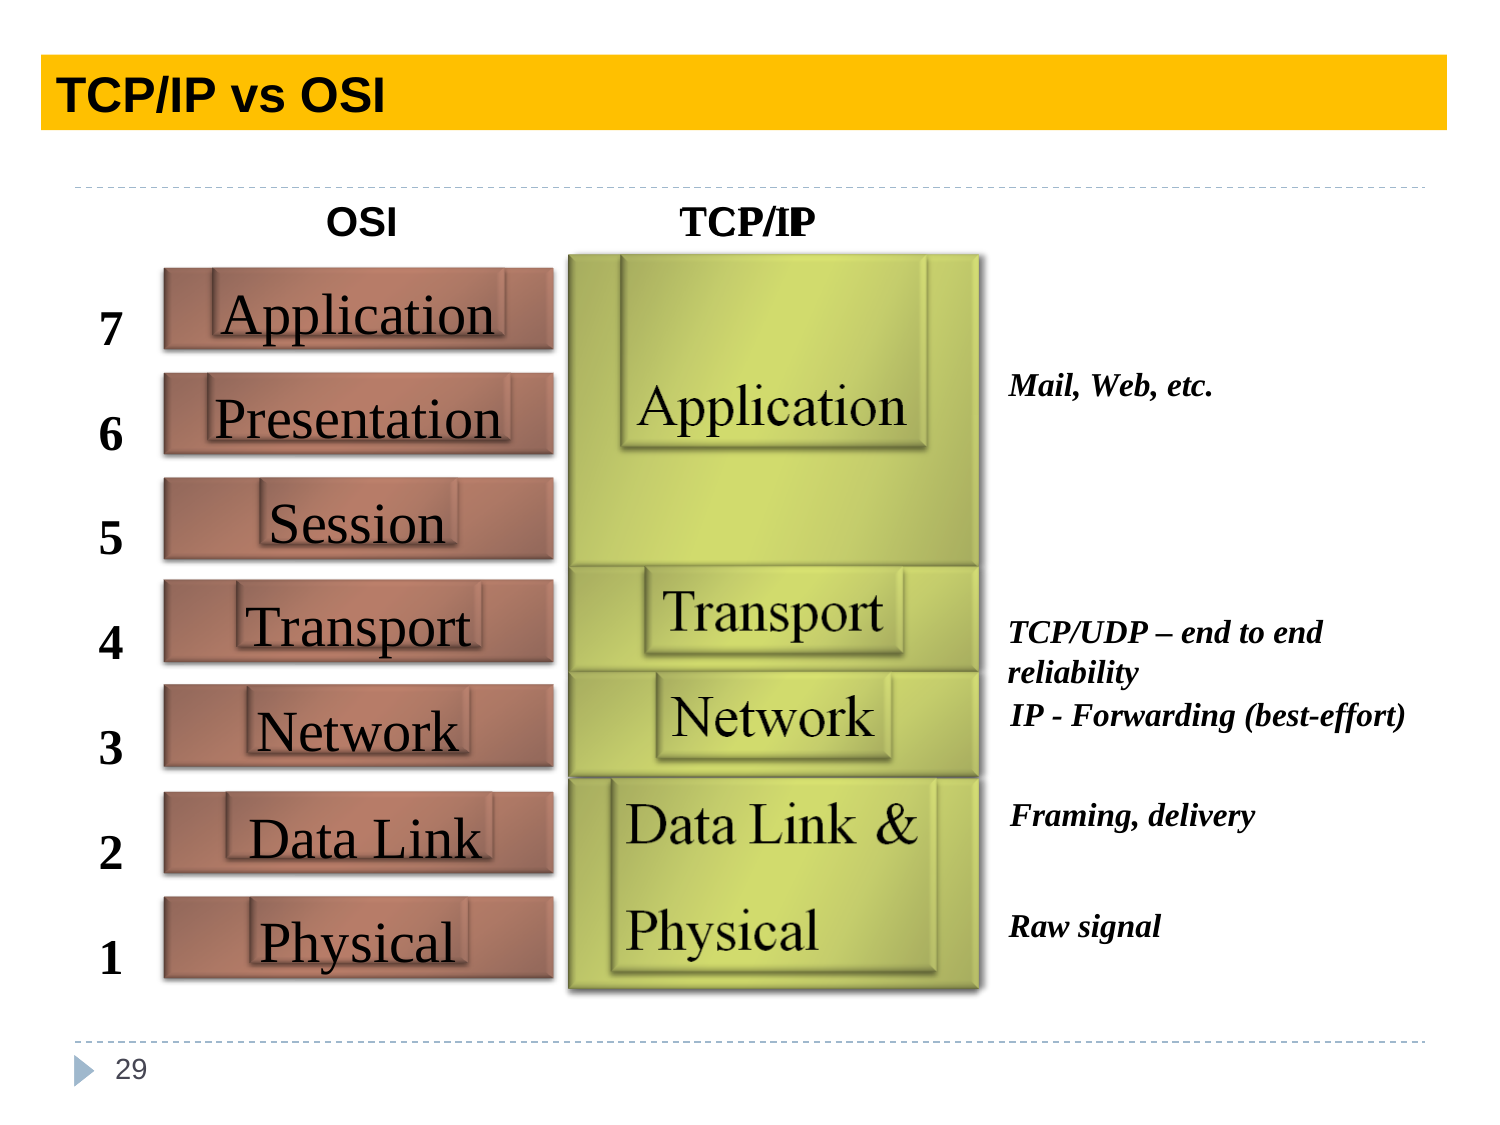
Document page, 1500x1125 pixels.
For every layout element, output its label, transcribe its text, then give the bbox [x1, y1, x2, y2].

text_box Data Link [219, 792, 498, 878]
text_box <number> [100, 1042, 426, 1103]
text_box 2 [83, 811, 139, 887]
text_box TCP/IP vs OSI [41, 54, 1447, 131]
text_box Application [205, 268, 512, 354]
text_box 7 [83, 287, 139, 363]
text_box IP - Forwarding (best-effort)‏ [995, 686, 1423, 741]
text_box 6 [83, 392, 139, 468]
text_box 3 [83, 707, 139, 782]
text_box Mail, Web, etc. [995, 355, 1230, 410]
text_box OSI [269, 187, 455, 253]
picture [153, 245, 995, 1004]
text_box Network [241, 685, 476, 772]
text_box 5 [83, 497, 139, 573]
text_box Transport [230, 580, 488, 667]
text_box Session [254, 477, 463, 564]
text_box Physical [244, 896, 473, 983]
text_box Raw signal [995, 896, 1177, 952]
text_box TCP/IP [656, 187, 841, 253]
text_box 1 [83, 916, 139, 992]
text_box Framing, delivery [995, 785, 1271, 841]
text_box Presentation [199, 372, 518, 459]
text_box 4 [83, 602, 139, 677]
text_box TCP/UDP – end to end reliability [995, 602, 1459, 698]
